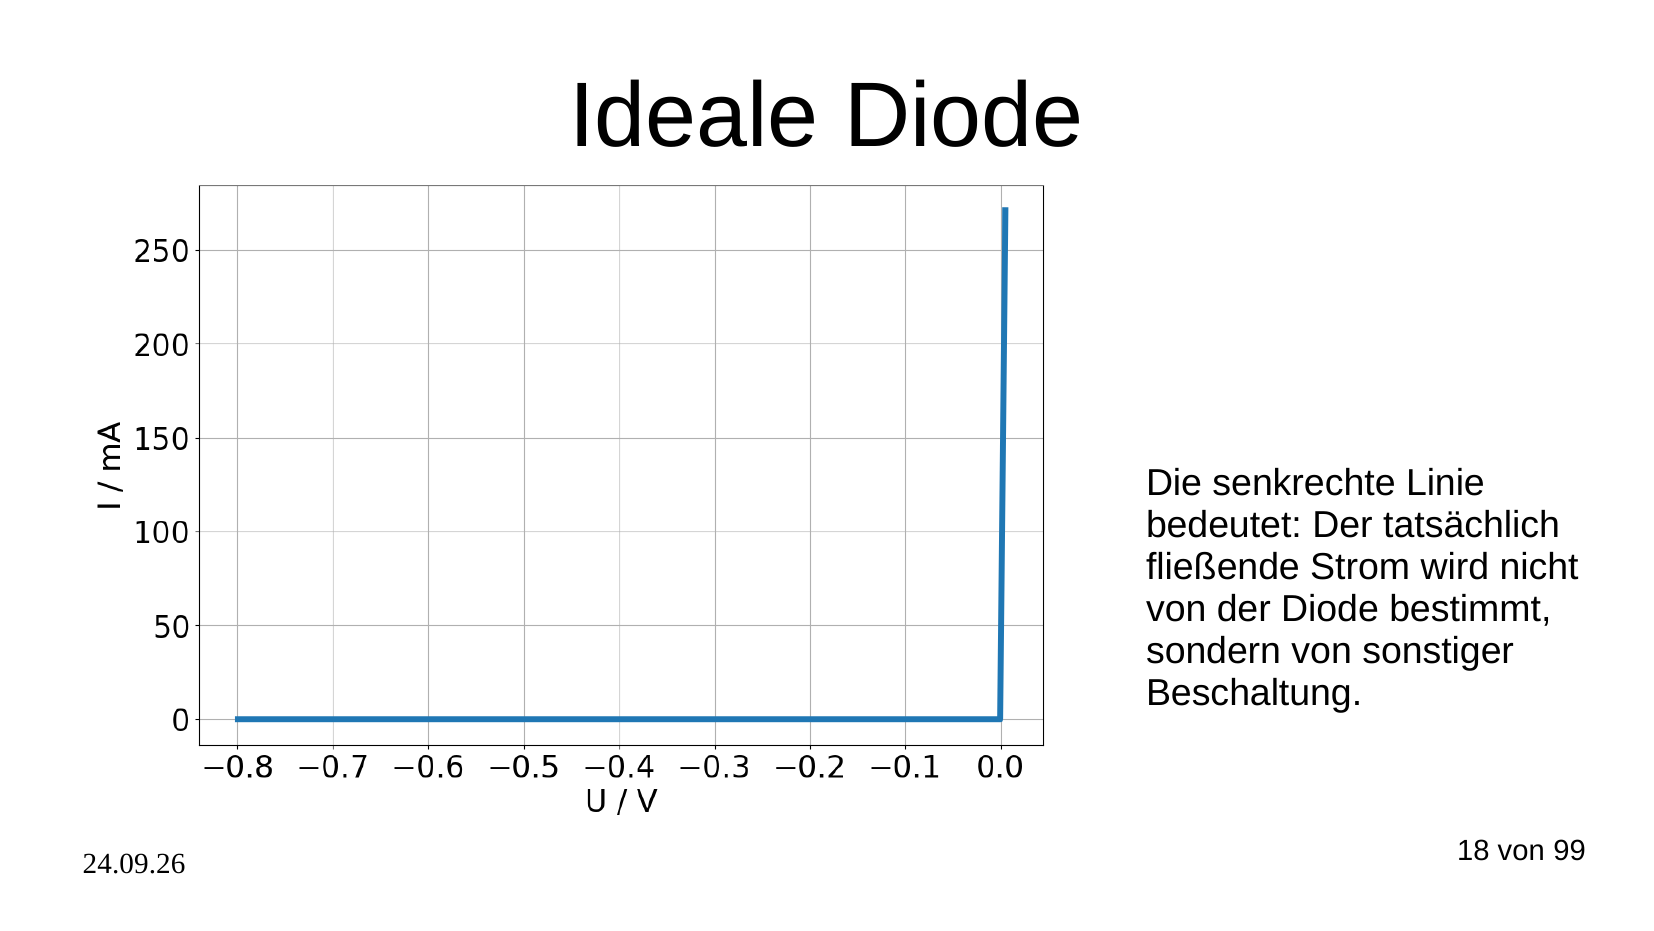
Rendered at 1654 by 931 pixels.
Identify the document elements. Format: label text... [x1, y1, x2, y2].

picture [88, 176, 1052, 827]
title Ideale Diode [82, 37, 1571, 193]
text_box Die senkrechte Linie bedeutet: Der tatsächlich fließende Strom wird nicht von der Diode bestimmt, sondern von sonstiger Beschaltung. [1131, 453, 1595, 721]
